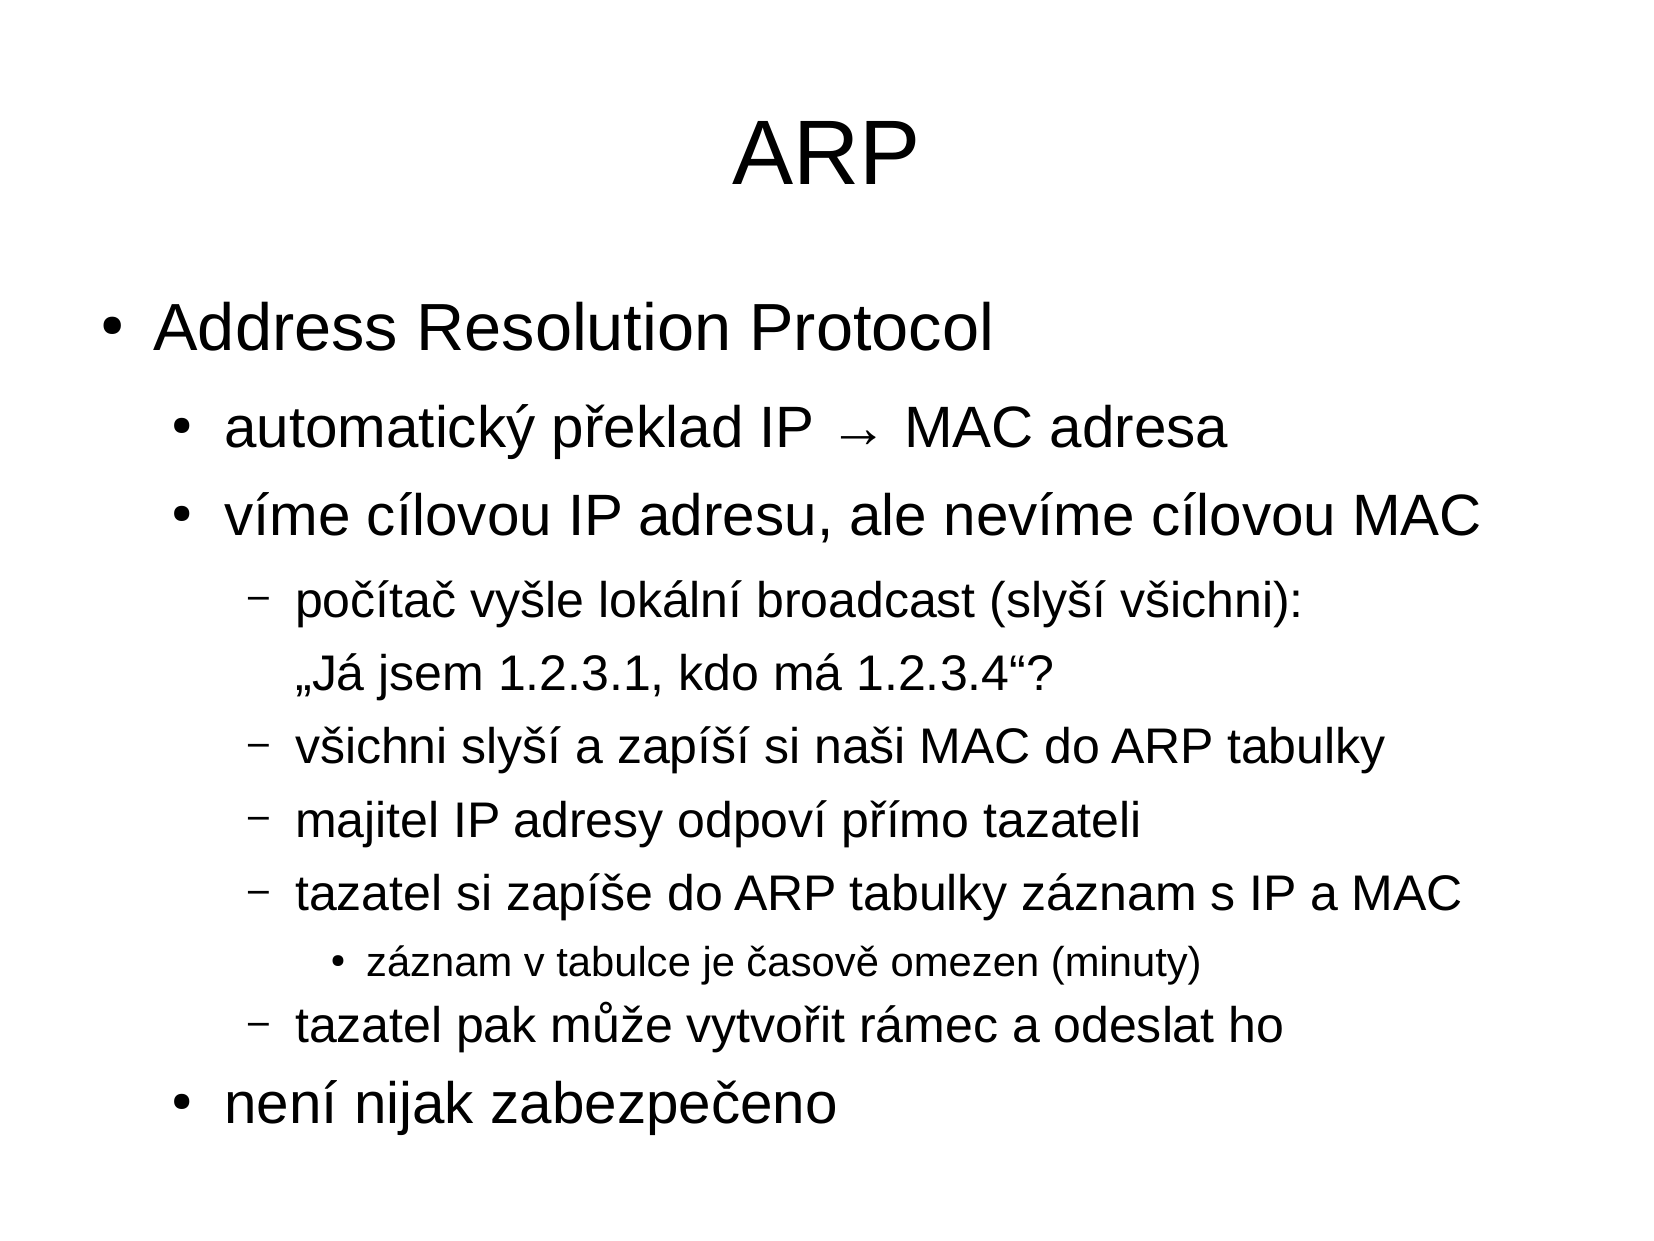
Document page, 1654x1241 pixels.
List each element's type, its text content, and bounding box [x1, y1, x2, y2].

title ARP [82, 56, 1571, 250]
list Address Resolution Protocol automatický překlad IP → MAC adresa víme cílovou IP adresu, ale nevíme cílovou MAC počítač vyšle lokální broadcast (slyší všichni): „Já jsem 1.2.3.1, kdo má 1.2.3.4“? všichni slyší a zapíší si naši MAC do ARP tabulky majitel IP adresy odpoví přímo tazateli tazatel si zapíše do ARP tabulky záznam s IP a MAC záznam v tabulce je časově omezen (minuty) tazatel pak může vytvořit rámec a odeslat ho není nijak zabezpečeno [82, 290, 1571, 1136]
